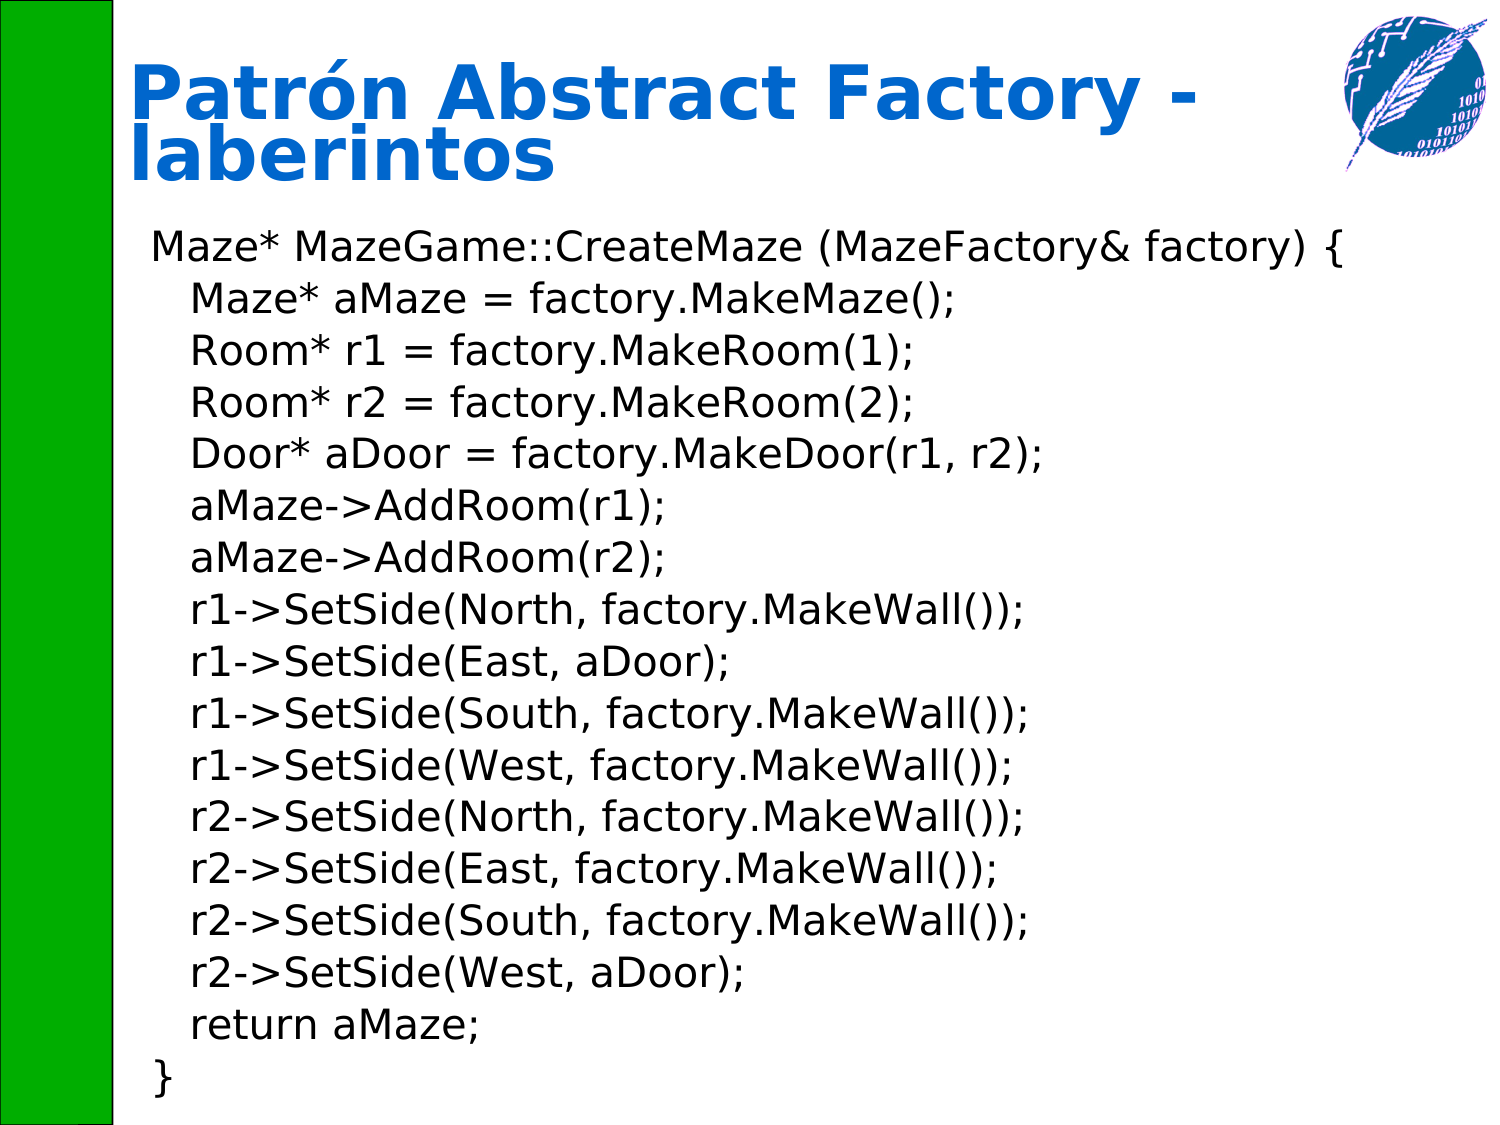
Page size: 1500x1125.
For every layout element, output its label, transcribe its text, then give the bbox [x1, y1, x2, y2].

picture [1417, 140, 1425, 149]
title Patrón Abstract Factory - laberintos [113, 38, 1388, 226]
picture [1341, 15, 1488, 172]
list Maze* MazeGame::CreateMaze (MazeFactory& factory) { Maze* aMaze = factory.MakeMaze(); Room* r1 = factory.MakeRoom(1); Room* r2 = factory.MakeRoom(2); Door* aDoor = factory.MakeDoor(r1, r2); aMaze->AddRoom(r1); aMaze->AddRoom(r2); r1->SetSide(North, factory.MakeWall()); r1->SetSide(East, aDoor); r1->SetSide(South, factory.MakeWall()); r1->SetSide(West, factory.MakeWall()); r2->SetSide(North, factory.MakeWall()); r2->SetSide(East, factory.MakeWall()); r2->SetSide(South, factory.MakeWall()); r2->SetSide(West, aDoor); return aMaze; } [149, 231, 1410, 1125]
